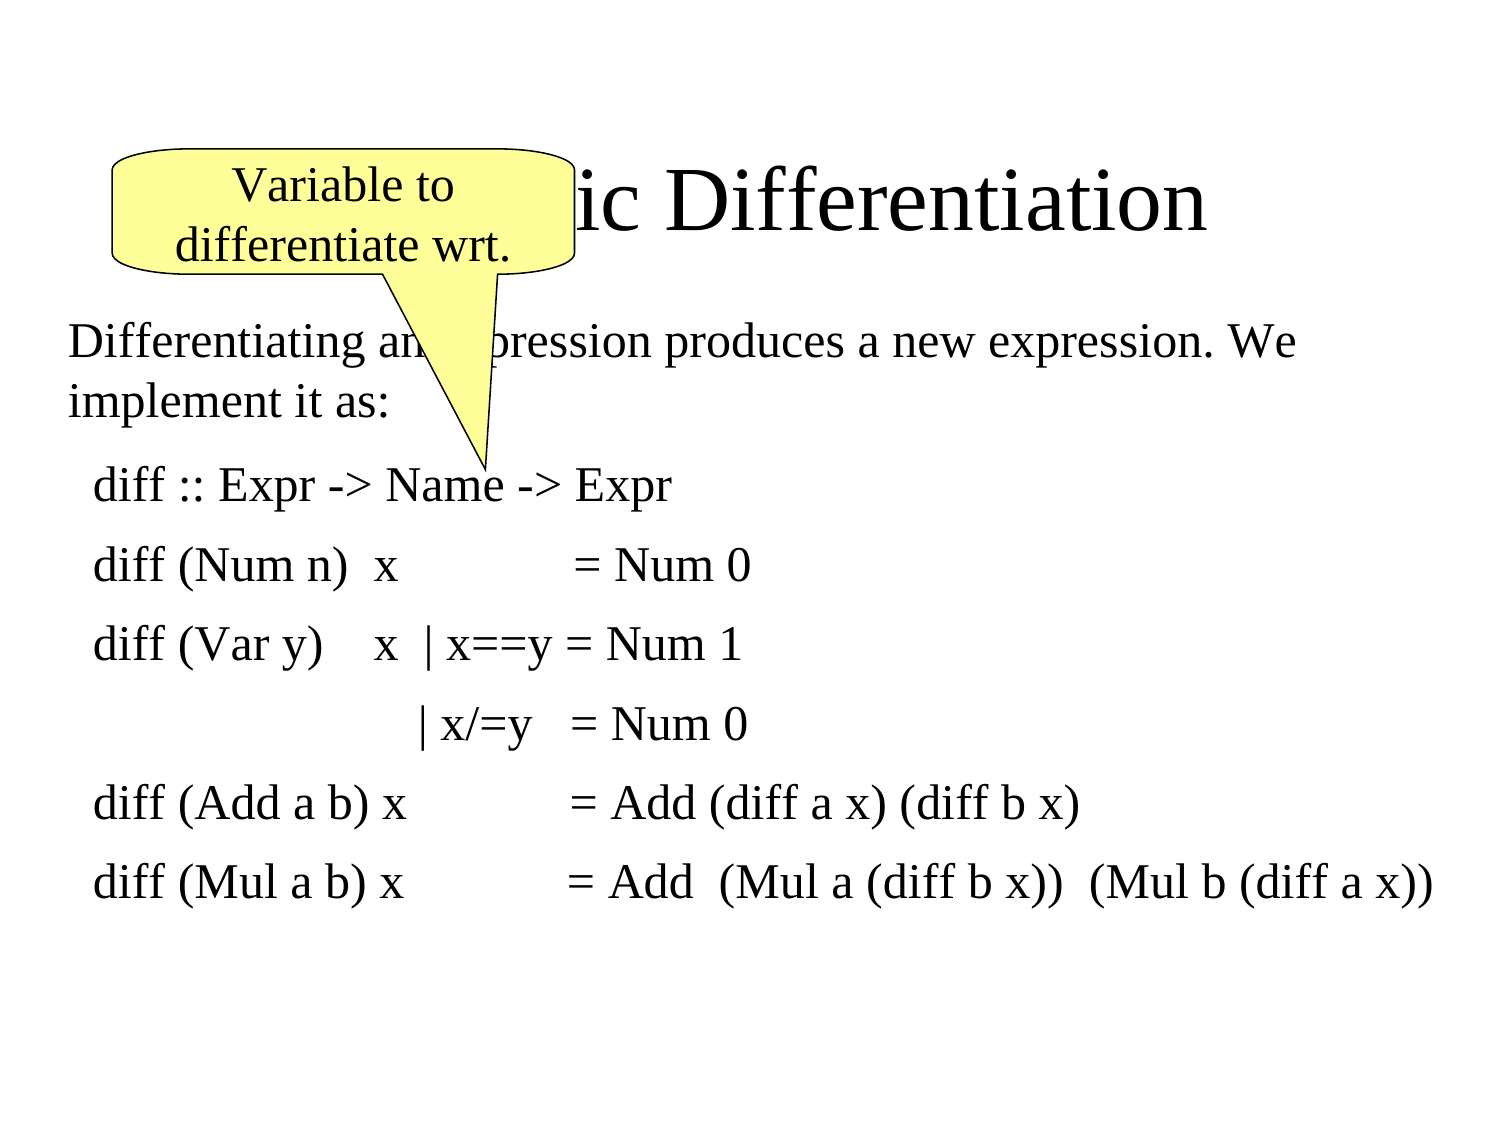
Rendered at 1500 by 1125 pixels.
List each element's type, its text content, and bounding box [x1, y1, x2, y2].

text_box Differentiating an expression produces a new expression. We implement it as: [488, 299, 1500, 436]
title Symbolic Differentiation [112, 99, 1388, 288]
text_box diff :: Expr -> Name -> Expr diff (Num n) x = Num 0 diff (Var y) x | x==y = Num 1 | x/=y = Num 0 diff (Add a b) x = Add (diff a x) (diff b x) diff (Mul a b) x = Add (Mul a (diff b x)) (Mul b (diff a x)) [53, 444, 1500, 916]
title Symbolic Differentiation [112, 257, 389, 288]
text_box Variable to differentiate wrt. [112, 148, 575, 470]
text_box Differentiating an expression produces a new expression. We implement it as: [53, 299, 467, 436]
